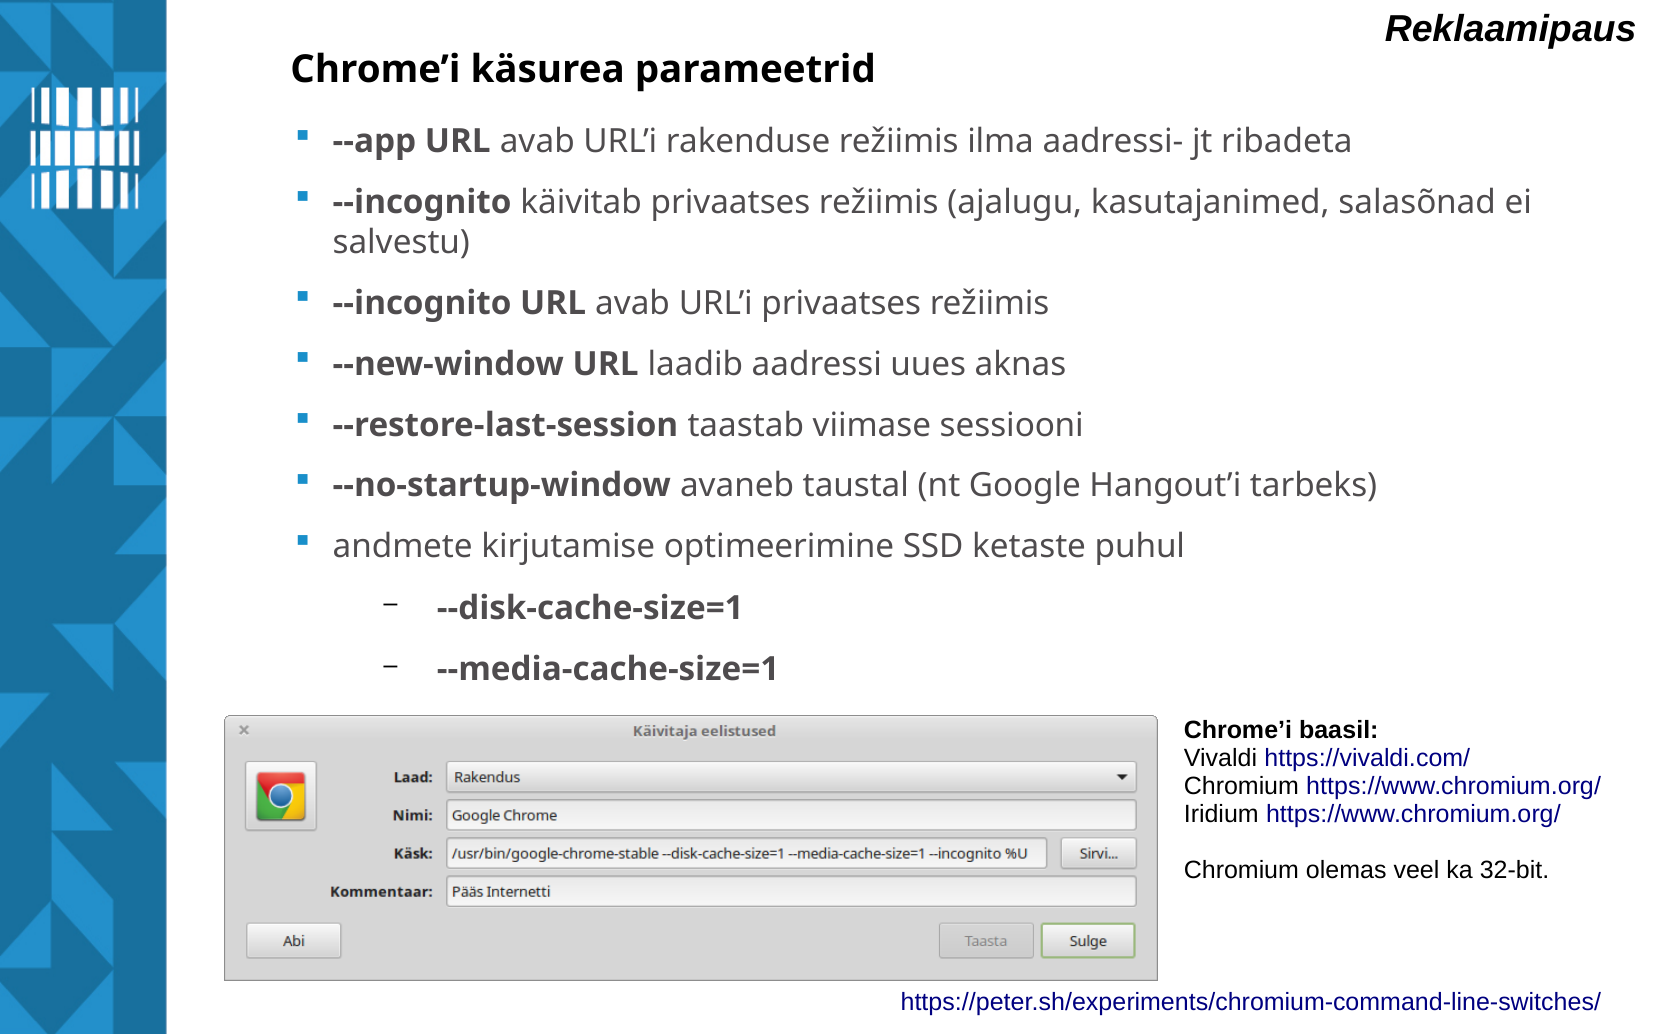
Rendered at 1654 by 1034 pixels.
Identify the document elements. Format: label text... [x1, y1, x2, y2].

text_box Chrome’i baasil: Vivaldi https://vivaldi.com/ Chromium https://www.chromium.org/ Iridium https://www.chromium.org/ Chromium olemas veel ka 32-bit. [1169, 708, 1630, 892]
list Chrome’i käsurea parameetrid [290, 41, 1487, 95]
list --app URL avab URL’i rakenduse režiimis ilma aadressi- jt ribadeta --incognito käivitab privaatses režiimis (ajalugu, kasutajanimed, salasõnad ei salvestu) --incognito URL avab URL’i privaatses režiimis --new-window URL laadib aadressi uues aknas --restore-last-session taastab viimase sessiooni --no-startup-window avaneb taustal (nt Google Hangout’i tarbeks) andmete kirjutamise optimeerimine SSD ketaste puhul --disk-cache-size=1 --media-cache-size=1 [280, 112, 1607, 650]
text_box https://peter.sh/experiments/chromium-command-line-switches/ [885, 980, 1619, 1024]
picture [224, 715, 1158, 981]
picture [42, 108, 132, 208]
